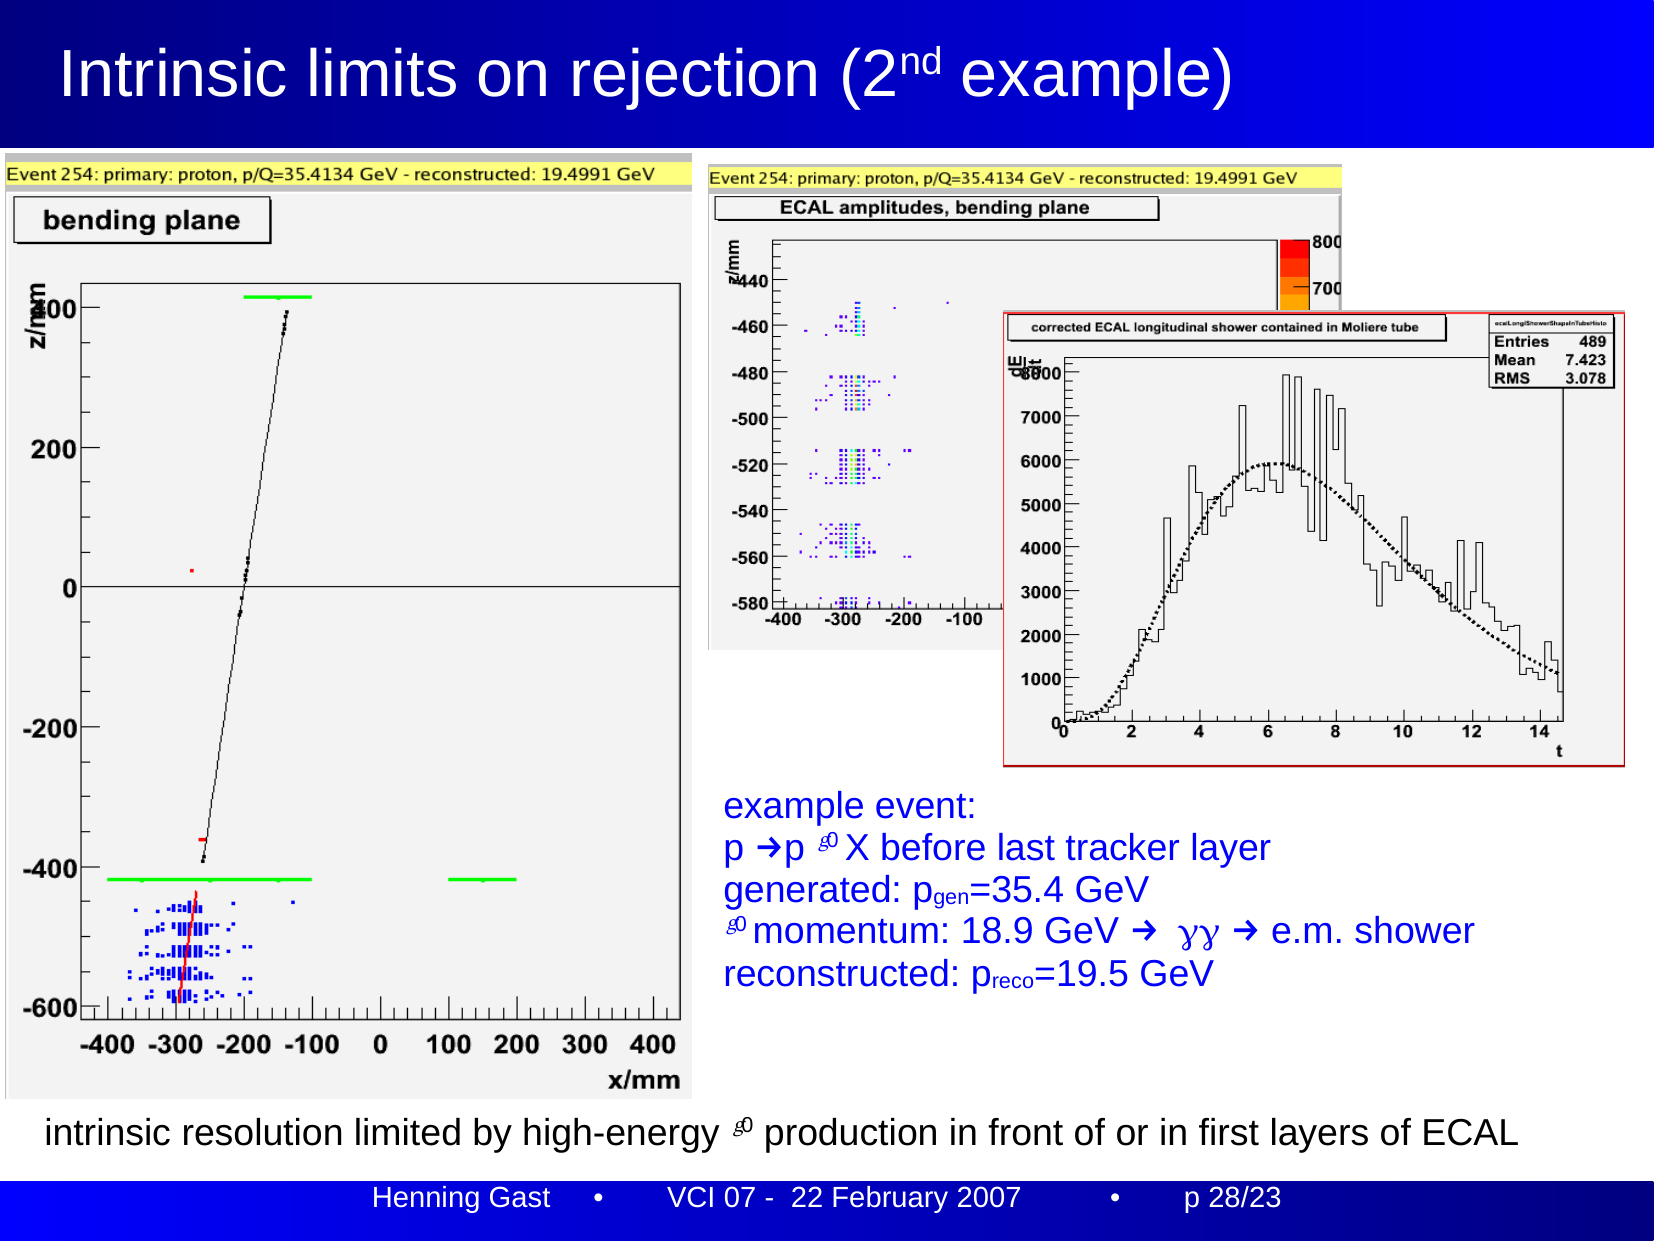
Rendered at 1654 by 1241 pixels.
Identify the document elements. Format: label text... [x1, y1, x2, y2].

picture [5, 153, 692, 1099]
text_box example event: p →p 0 X before last tracker layer generated: pgen=35.4 GeV 0 momentum: 18.9 GeV →  → e.m. shower reconstructed: preco=19.5 GeV [708, 776, 1536, 1093]
picture [708, 164, 1625, 768]
title Intrinsic limits on rejection (2nd example) [0, 0, 1654, 148]
text_box intrinsic resolution limited by high-energy 0 production in front of or in first layers of ECAL [29, 1104, 1595, 1175]
